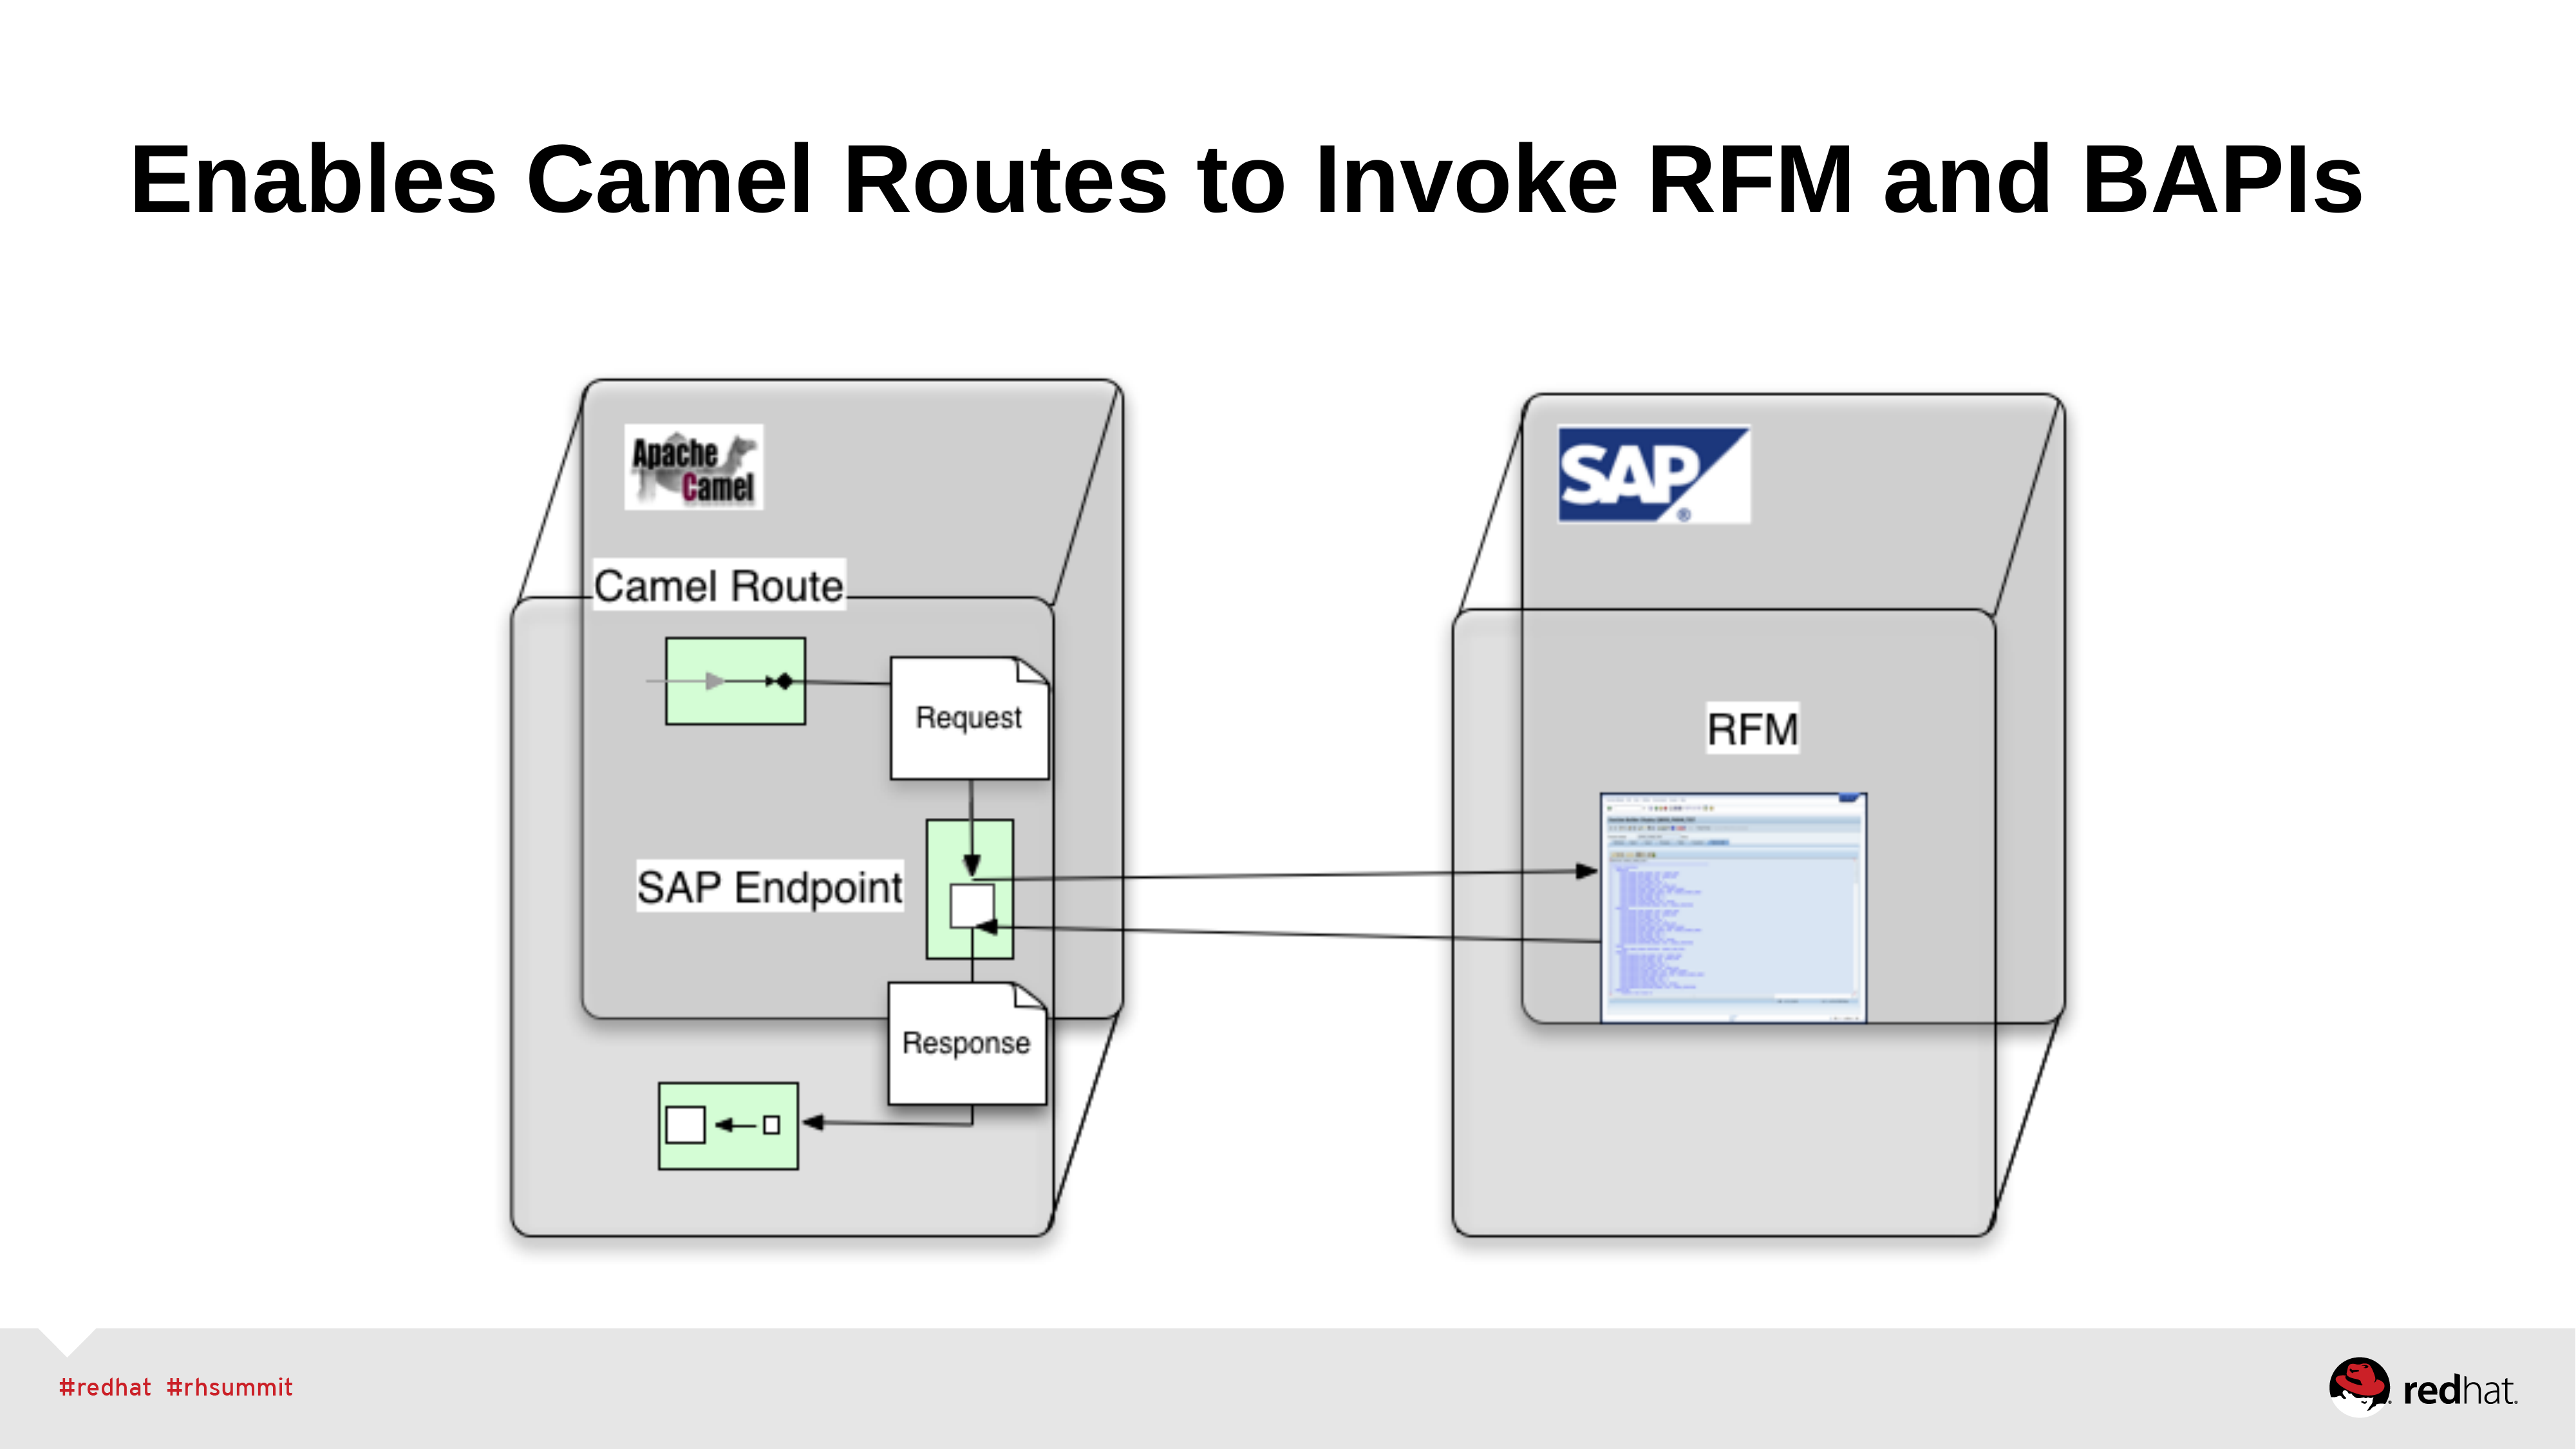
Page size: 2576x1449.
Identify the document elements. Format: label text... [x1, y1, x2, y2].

picture [0, 0, 2575, 1449]
title Enables Camel Routes to Invoke RFM and BAPIs [128, 57, 2447, 300]
